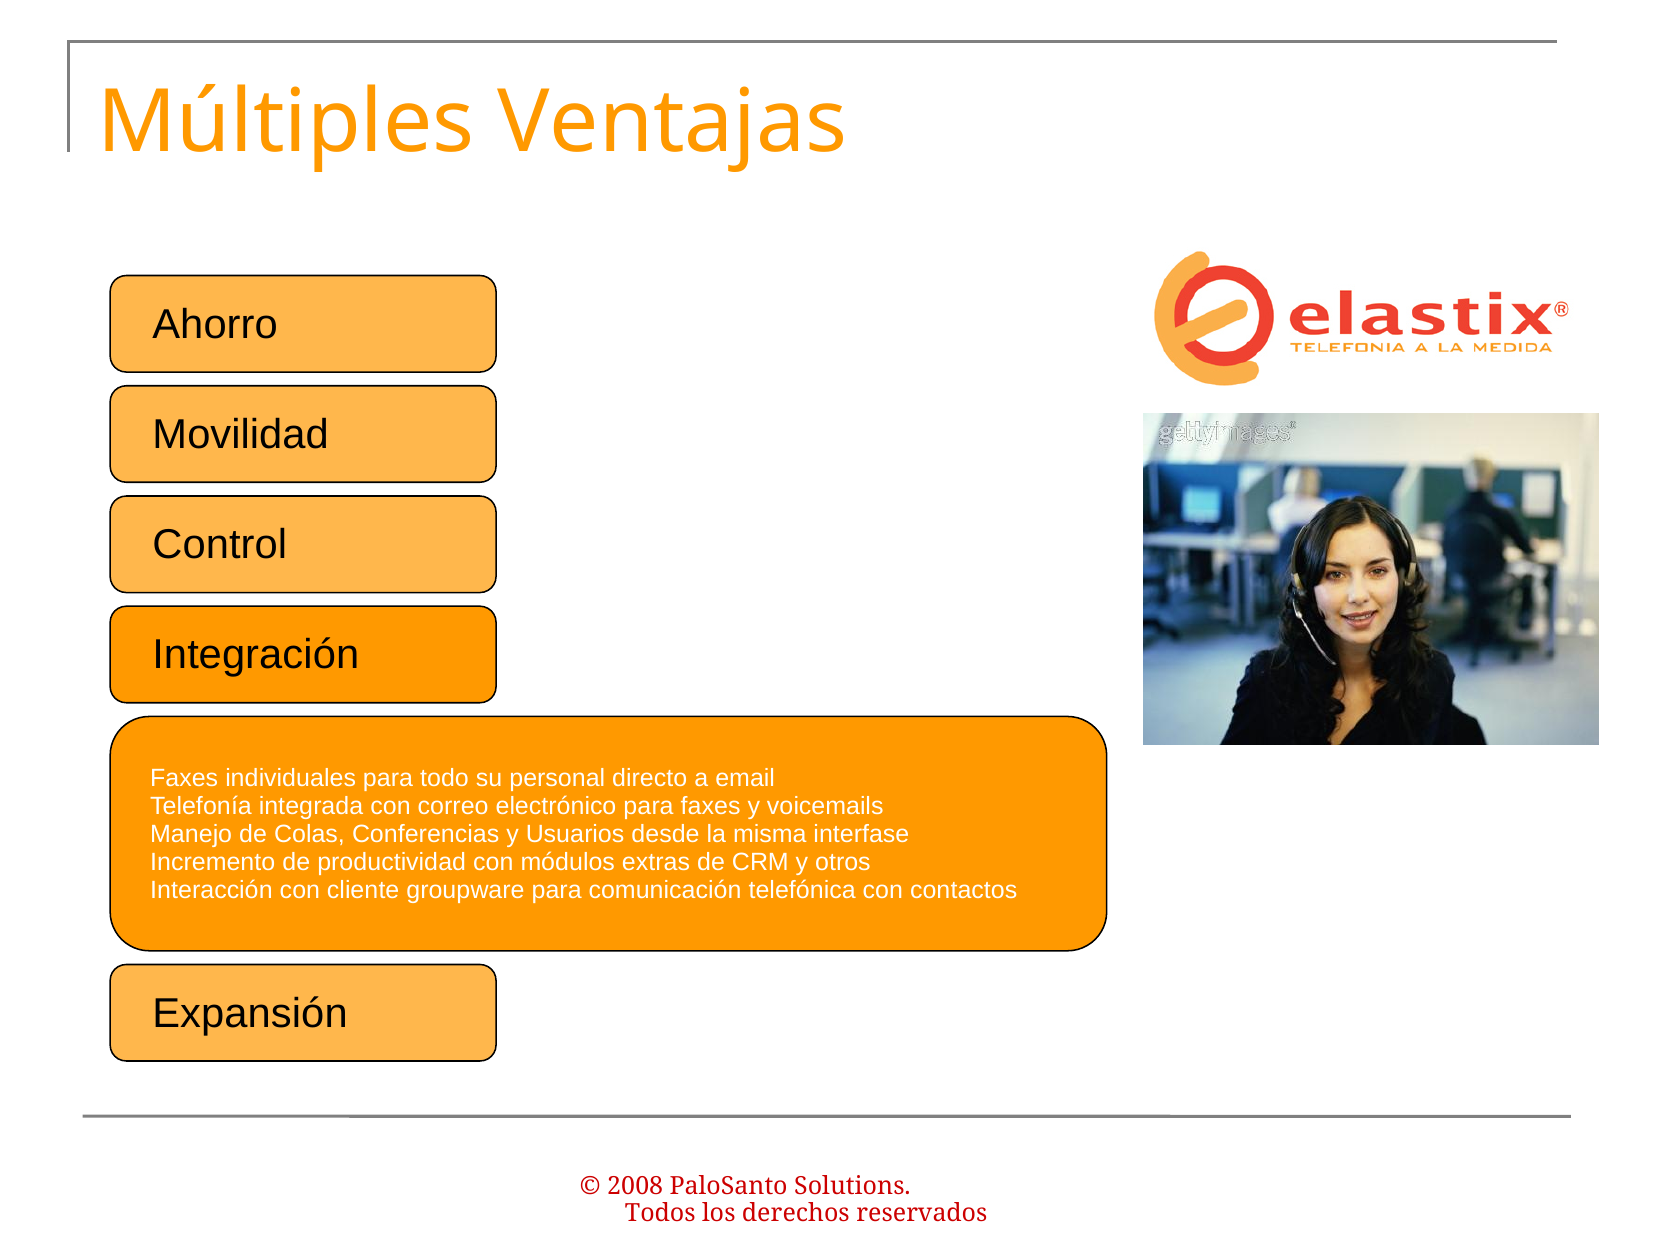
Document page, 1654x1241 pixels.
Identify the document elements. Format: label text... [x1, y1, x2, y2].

picture [1143, 247, 1599, 394]
title Múltiples Ventajas [82, 50, 1569, 203]
picture [1143, 413, 1599, 745]
text_box Faxes individuales para todo su personal directo a email Telefonía integrada con correo electrónico para faxes y voicemails Manejo de Colas, Conferencias y Usuarios desde la misma interfase Incremento de productividad con módulos extras de CRM y otros Interacción con cliente groupware para comunicación telefónica con contactos [110, 716, 1107, 951]
text_box Movilidad [110, 385, 497, 483]
text_box Ahorro [110, 275, 497, 373]
text_box Expansión [110, 964, 497, 1061]
text_box Control [110, 496, 497, 593]
text_box Integración [110, 606, 497, 703]
